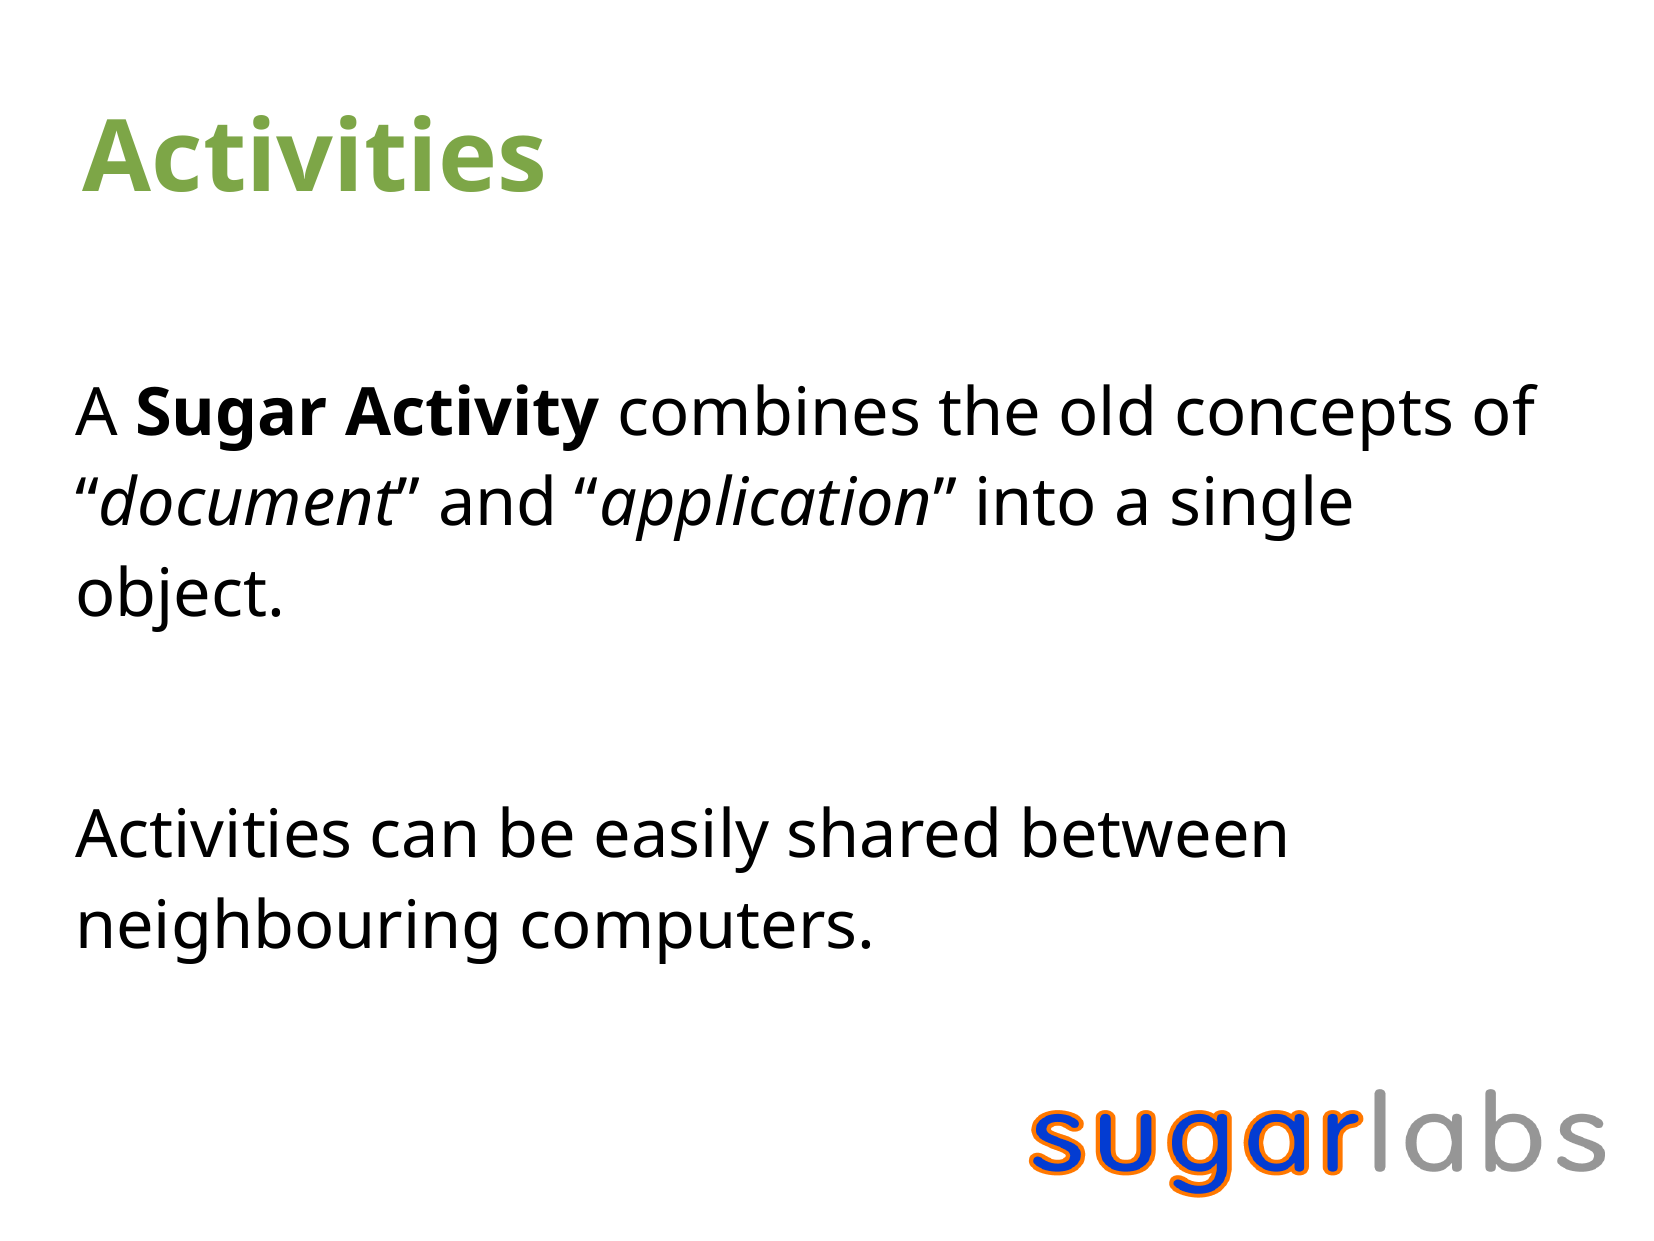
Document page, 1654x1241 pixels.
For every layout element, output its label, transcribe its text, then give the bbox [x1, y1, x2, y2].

picture [978, 1044, 1654, 1241]
list A Sugar Activity combines the old concepts of “document” and “application” into a single object. Activities can be easily shared between neighbouring computers. [75, 363, 1562, 890]
title Activities [82, 49, 1571, 257]
